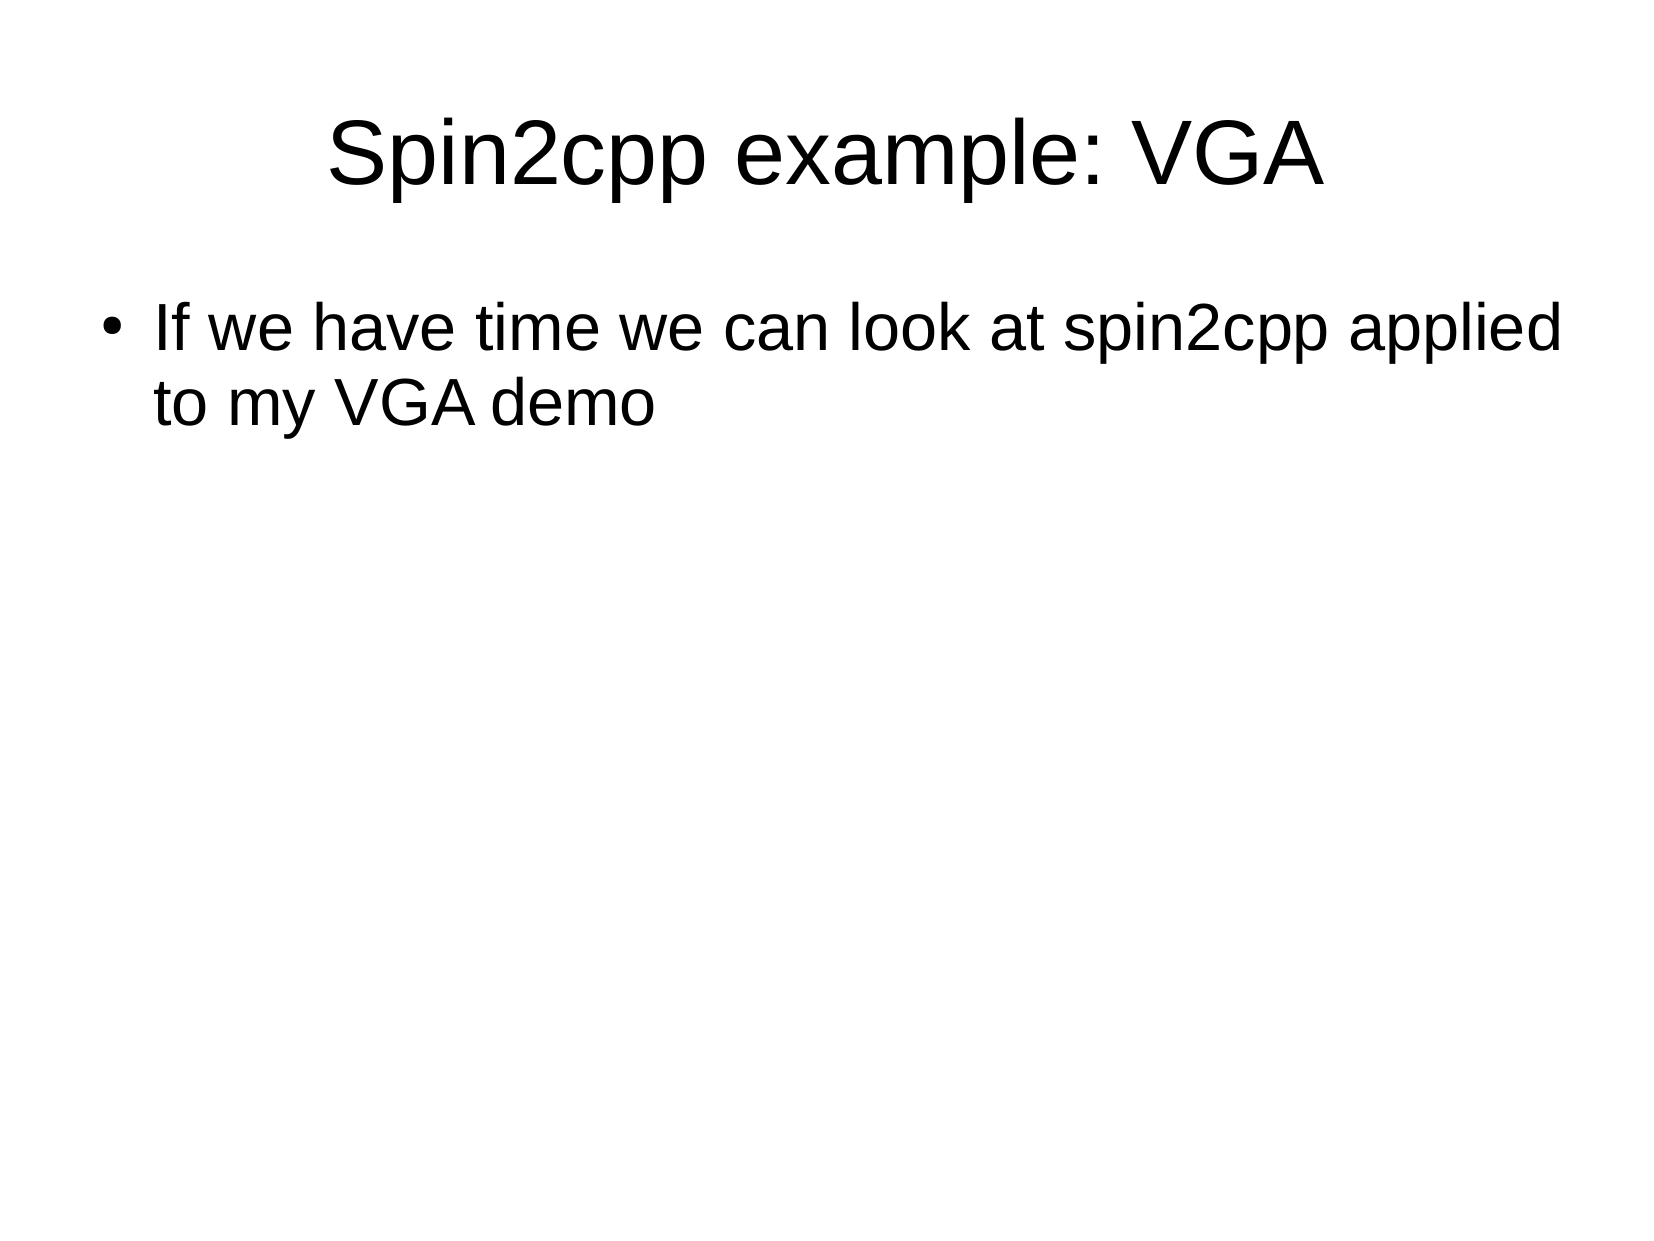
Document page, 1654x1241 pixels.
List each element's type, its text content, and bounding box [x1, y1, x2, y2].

title Spin2cpp example: VGA [82, 49, 1571, 257]
list If we have time we can look at spin2cpp applied to my VGA demo [82, 290, 1571, 1010]
